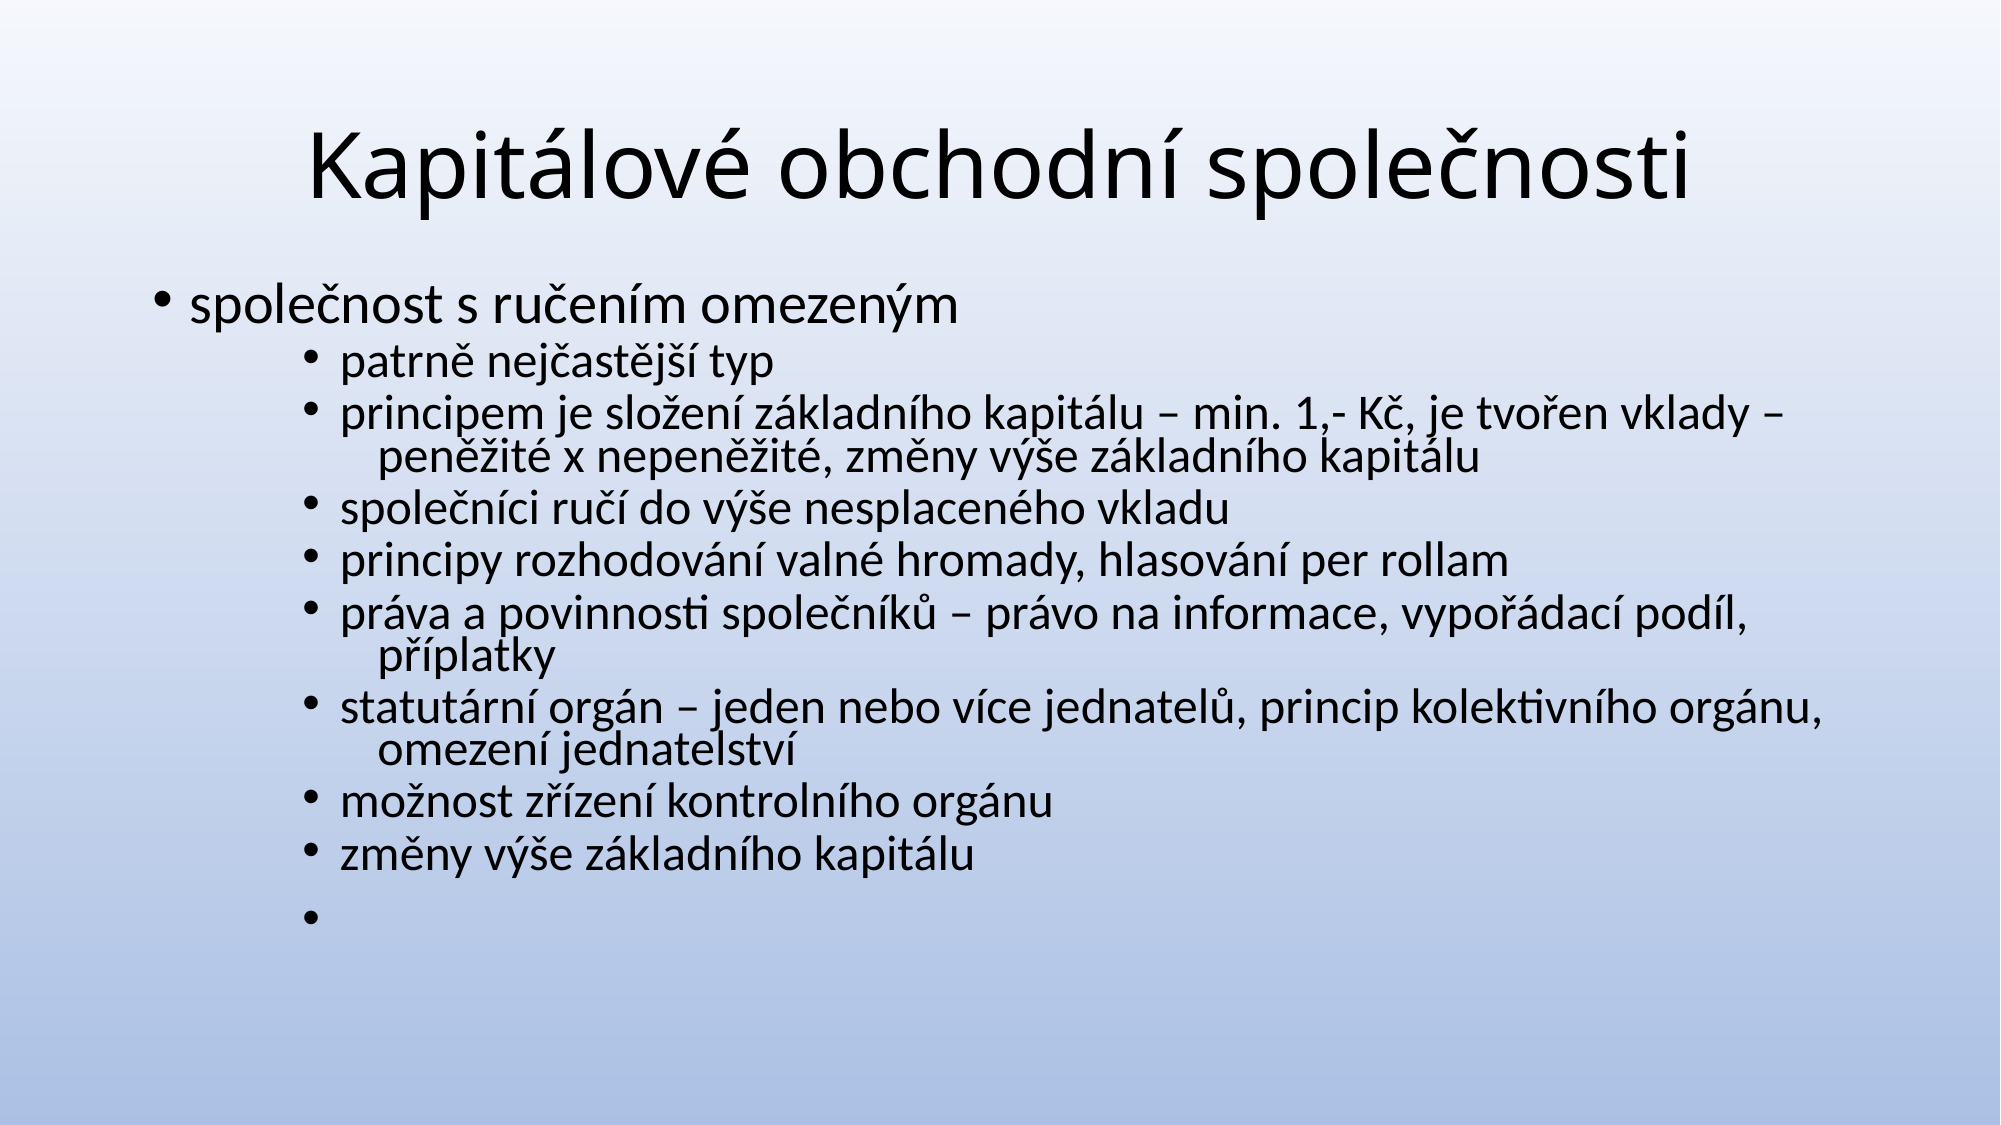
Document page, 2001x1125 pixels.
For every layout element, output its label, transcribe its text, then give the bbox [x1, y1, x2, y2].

list společnost s ručením omezeným patrně nejčastější typ principem je složení základního kapitálu – min. 1,- Kč, je tvořen vklady – peněžité x nepeněžité, změny výše základního kapitálu společníci ručí do výše nesplaceného vkladu principy rozhodování valné hromady, hlasování per rollam práva a povinnosti společníků – právo na informace, vypořádací podíl, příplatky statutární orgán – jeden nebo více jednatelů, princip kolektivního orgánu, omezení jednatelství možnost zřízení kontrolního orgánu změny výše základního kapitálu [137, 277, 1863, 945]
title Kapitálové obchodní společnosti [137, 59, 1863, 277]
